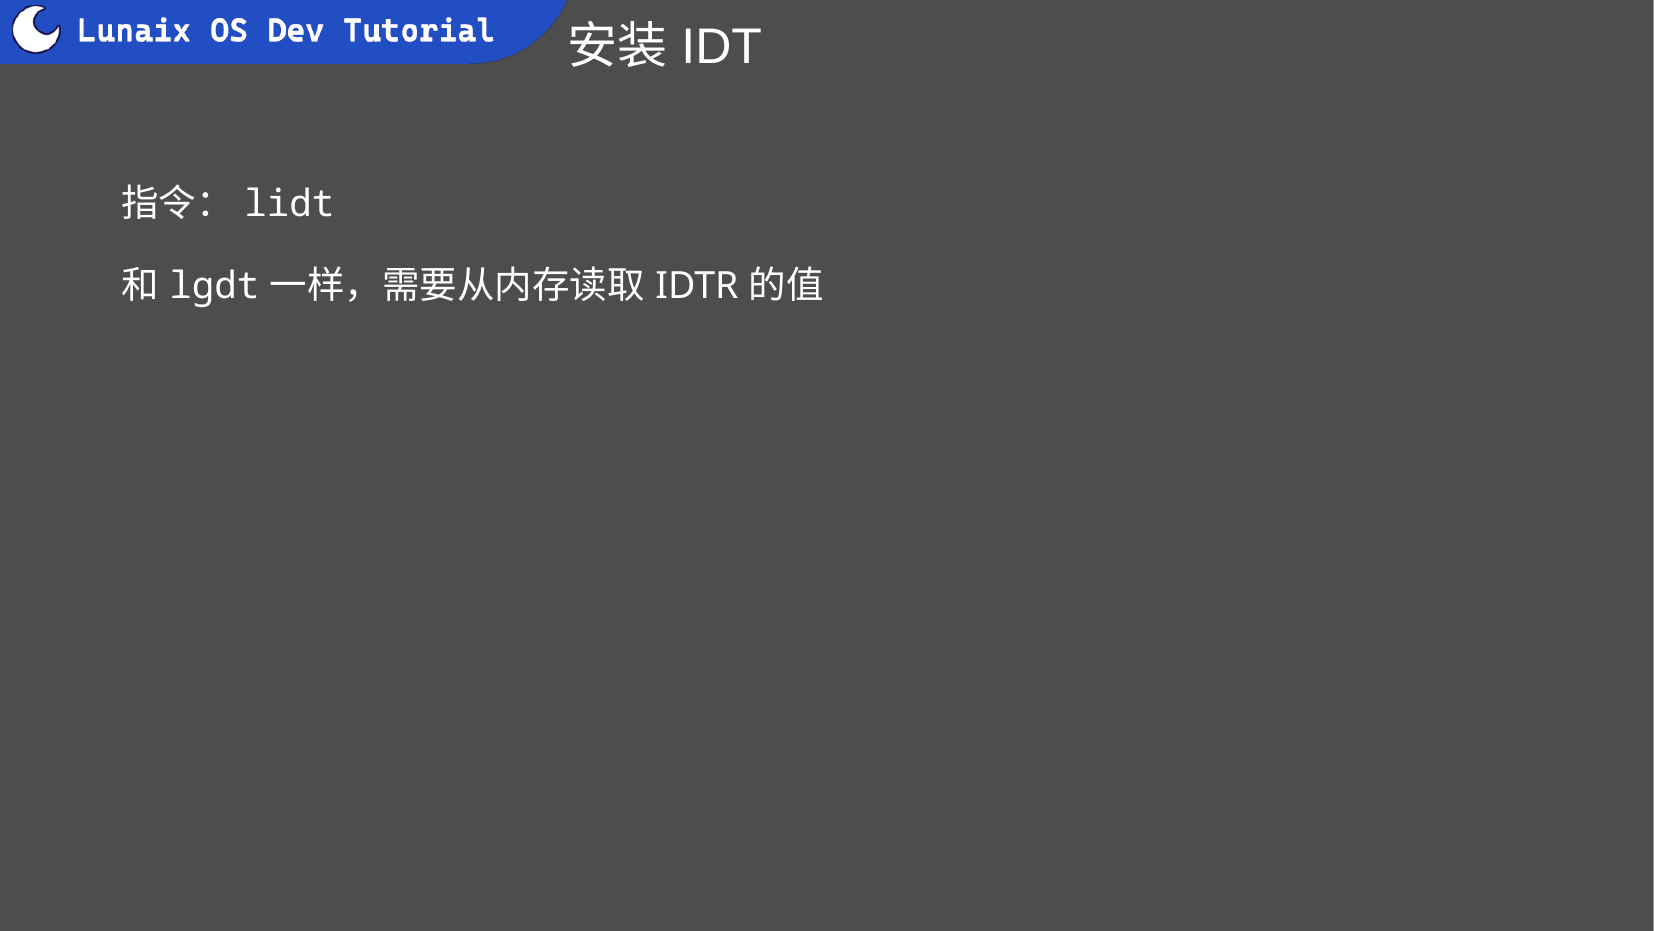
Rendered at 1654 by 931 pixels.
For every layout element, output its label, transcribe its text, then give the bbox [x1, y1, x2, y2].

text_box 和lgdt一样，需要从内存读取IDTR的值 [106, 248, 863, 329]
title 安装IDT [566, 0, 1654, 83]
text_box 指令：lidt [106, 165, 804, 235]
picture [0, 0, 1654, 931]
